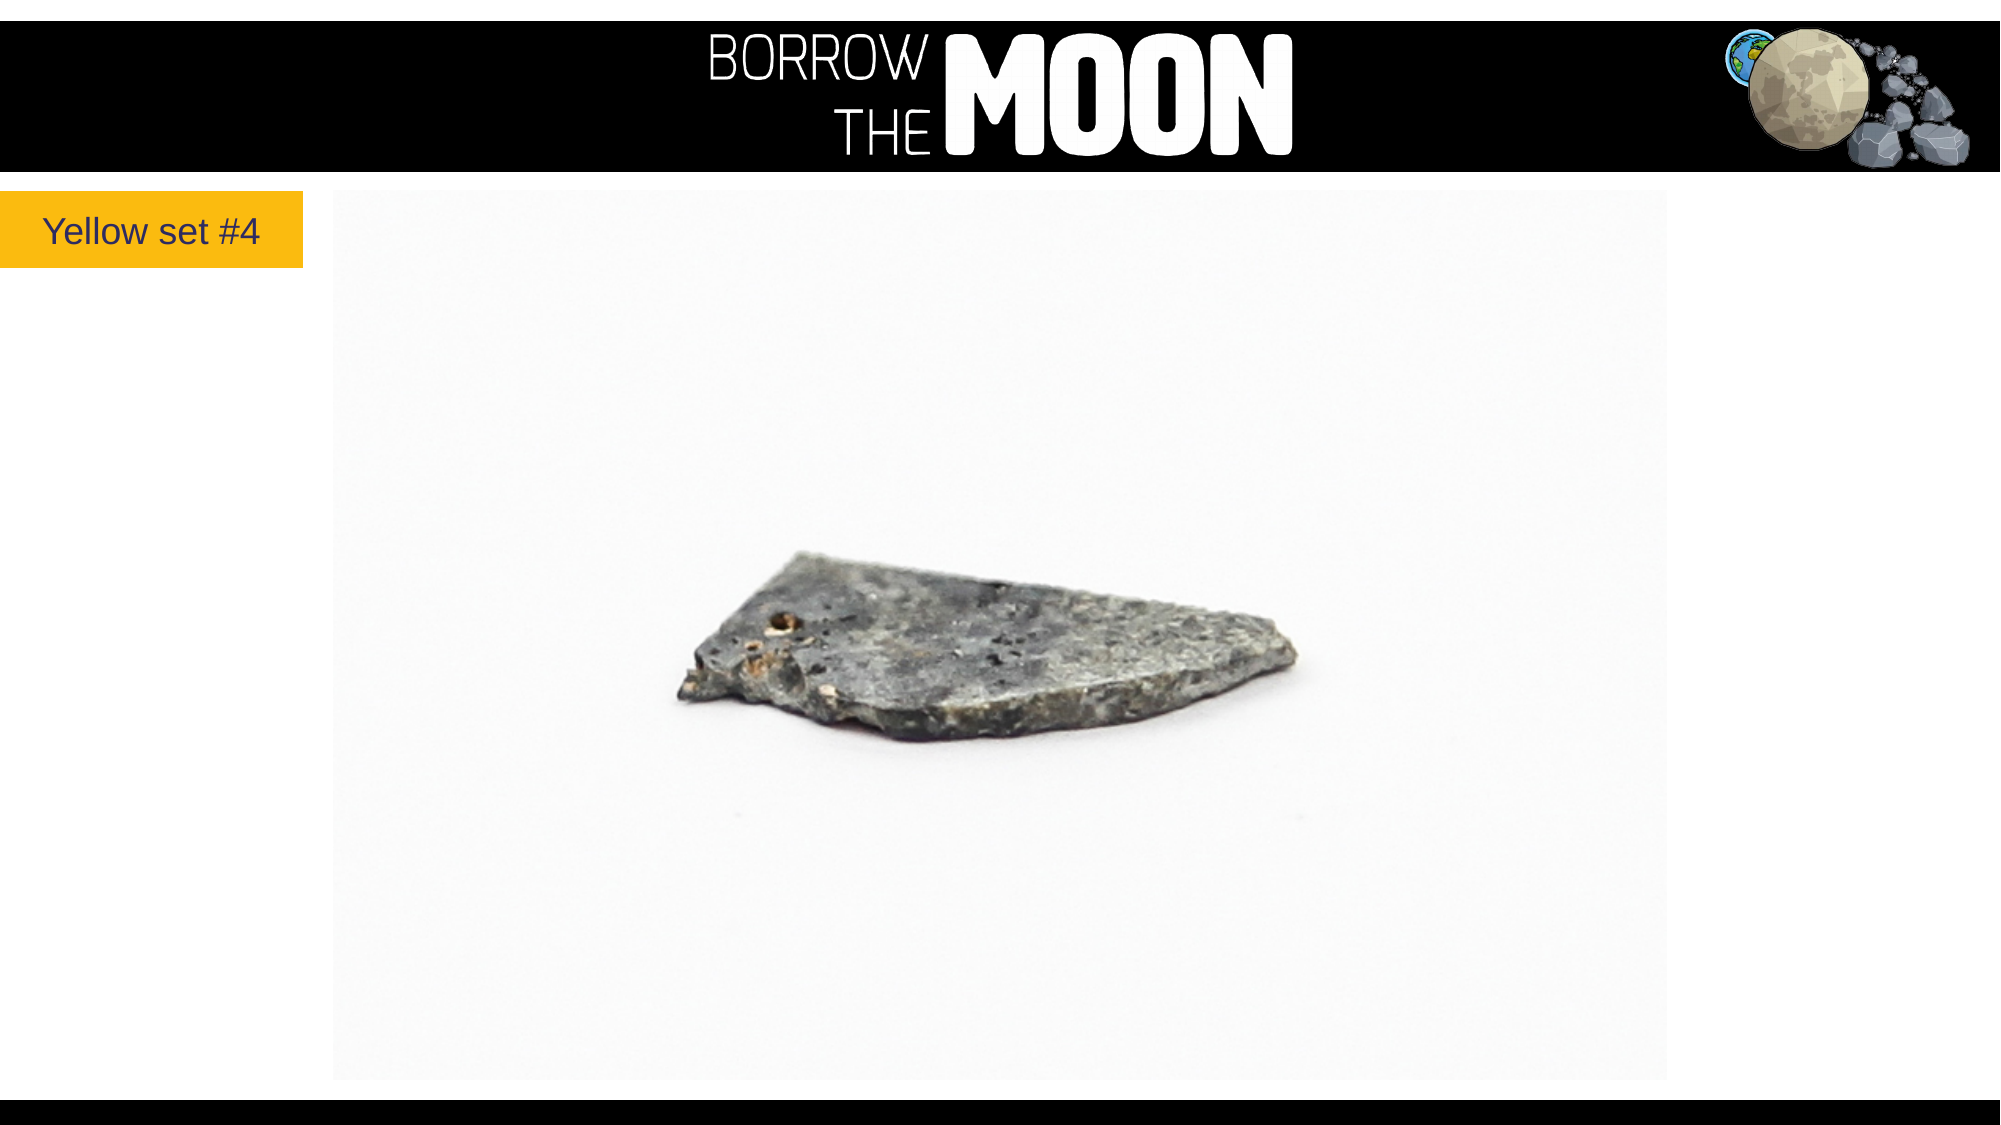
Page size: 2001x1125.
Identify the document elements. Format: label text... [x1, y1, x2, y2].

picture [333, 190, 1667, 1080]
text_box Yellow set #4 [0, 191, 303, 268]
